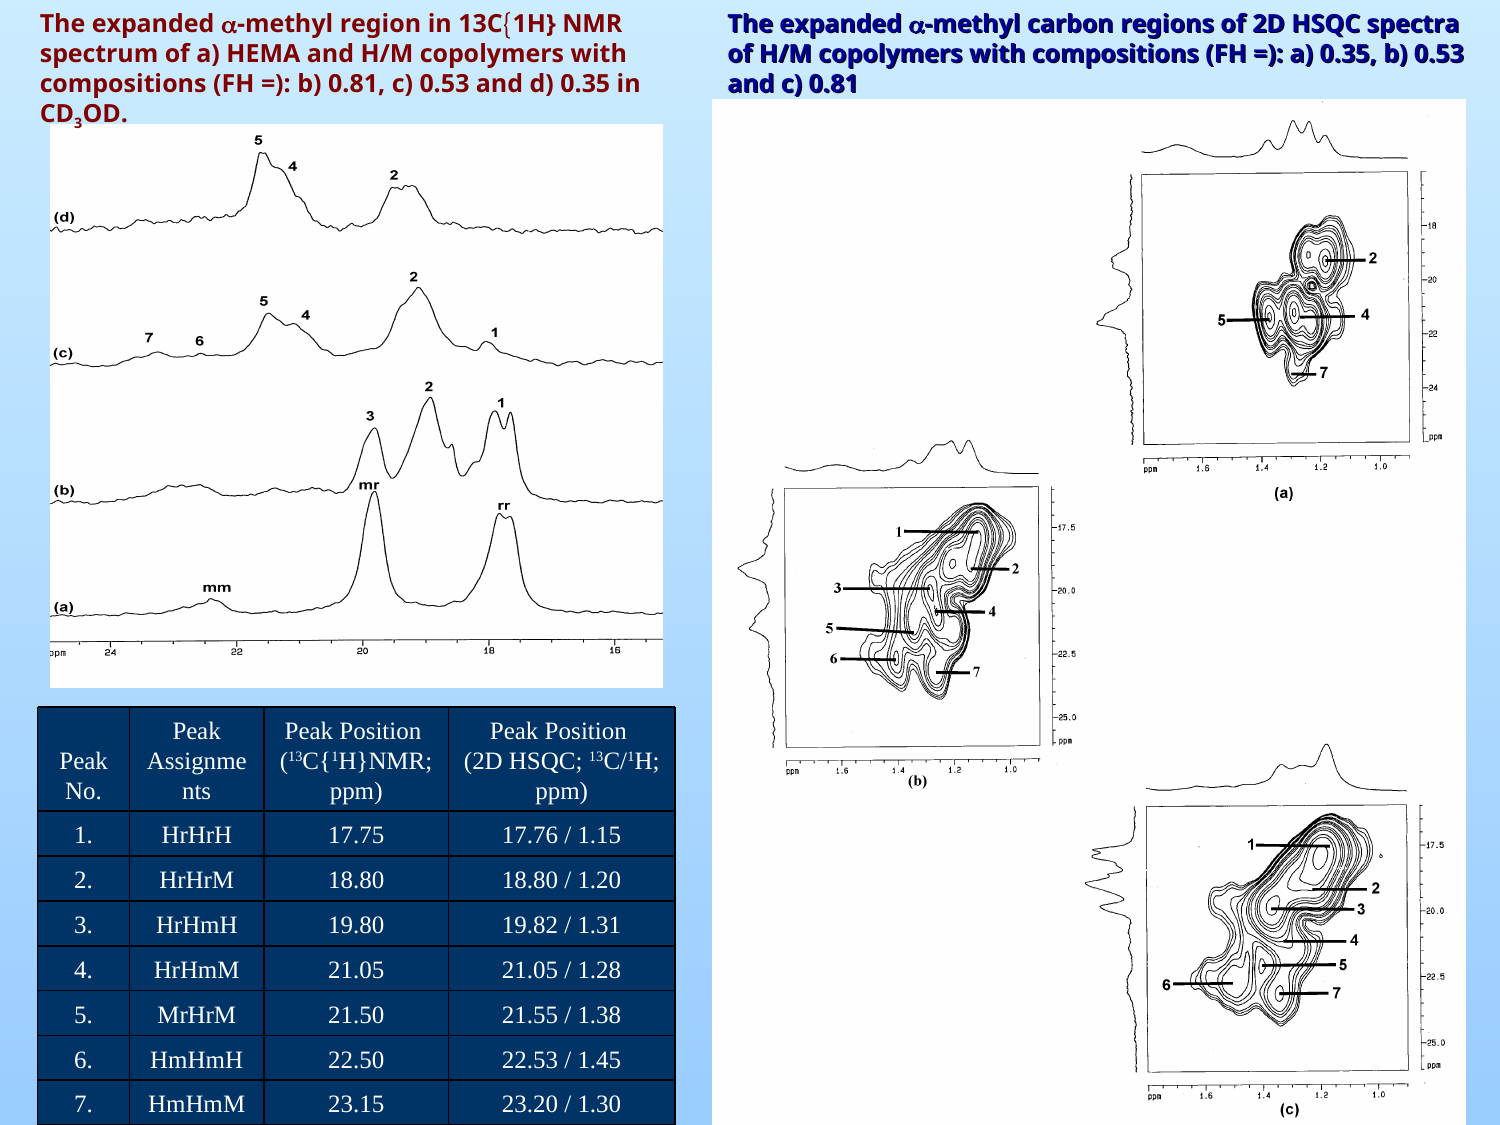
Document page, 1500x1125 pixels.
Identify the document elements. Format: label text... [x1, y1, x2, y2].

text_box 19.82 / 1.31 [449, 902, 674, 945]
text_box Peak Position (13C{1H}NMR; ppm) [265, 708, 448, 810]
text_box 21.50 [265, 991, 448, 1035]
text_box 6. [38, 1036, 129, 1079]
text_box 22.53 / 1.45 [449, 1036, 674, 1079]
text_box 21.55 / 1.38 [449, 991, 674, 1035]
text_box HmHmM [130, 1081, 263, 1124]
text_box Peak Assignments [130, 708, 263, 810]
text_box 22.50 [265, 1036, 448, 1079]
text_box The expanded -methyl carbon regions of 2D HSQC spectra of H/M copolymers with compositions (FH =): a) 0.35, b) 0.53 and c) 0.81 [712, 0, 1500, 136]
picture [50, 140, 663, 688]
text_box 2. [38, 857, 129, 900]
text_box MrHrM [130, 991, 263, 1035]
text_box HrHmH [130, 902, 263, 945]
text_box 17.75 [265, 812, 448, 855]
text_box 4. [38, 947, 129, 990]
text_box 17.76 / 1.15 [449, 812, 674, 855]
text_box HrHmM [130, 947, 263, 990]
text_box HrHrH [130, 812, 263, 855]
picture [712, 136, 1466, 1125]
text_box 1. [38, 812, 129, 855]
text_box 23.20 / 1.30 [449, 1081, 674, 1124]
text_box 18.80 [265, 857, 448, 900]
text_box Peak Position (2D HSQC; 13C/1H; ppm) [449, 708, 674, 810]
text_box 3. [38, 902, 129, 945]
text_box HmHmH [130, 1036, 263, 1079]
text_box The expanded -methyl region in 13C1H} NMR spectrum of a) HEMA and H/M copolymers with compositions (FH =): b) 0.81, c) 0.53 and d) 0.35 in CD3OD. [24, 0, 712, 140]
text_box 18.80 / 1.20 [449, 857, 674, 900]
text_box 21.05 / 1.28 [449, 947, 674, 990]
text_box 7. [38, 1081, 129, 1124]
text_box 23.15 [265, 1081, 448, 1124]
text_box 5. [38, 991, 129, 1035]
text_box Peak No. [38, 708, 129, 810]
text_box HrHrM [130, 857, 263, 900]
text_box 21.05 [265, 947, 448, 990]
text_box 19.80 [265, 902, 448, 945]
